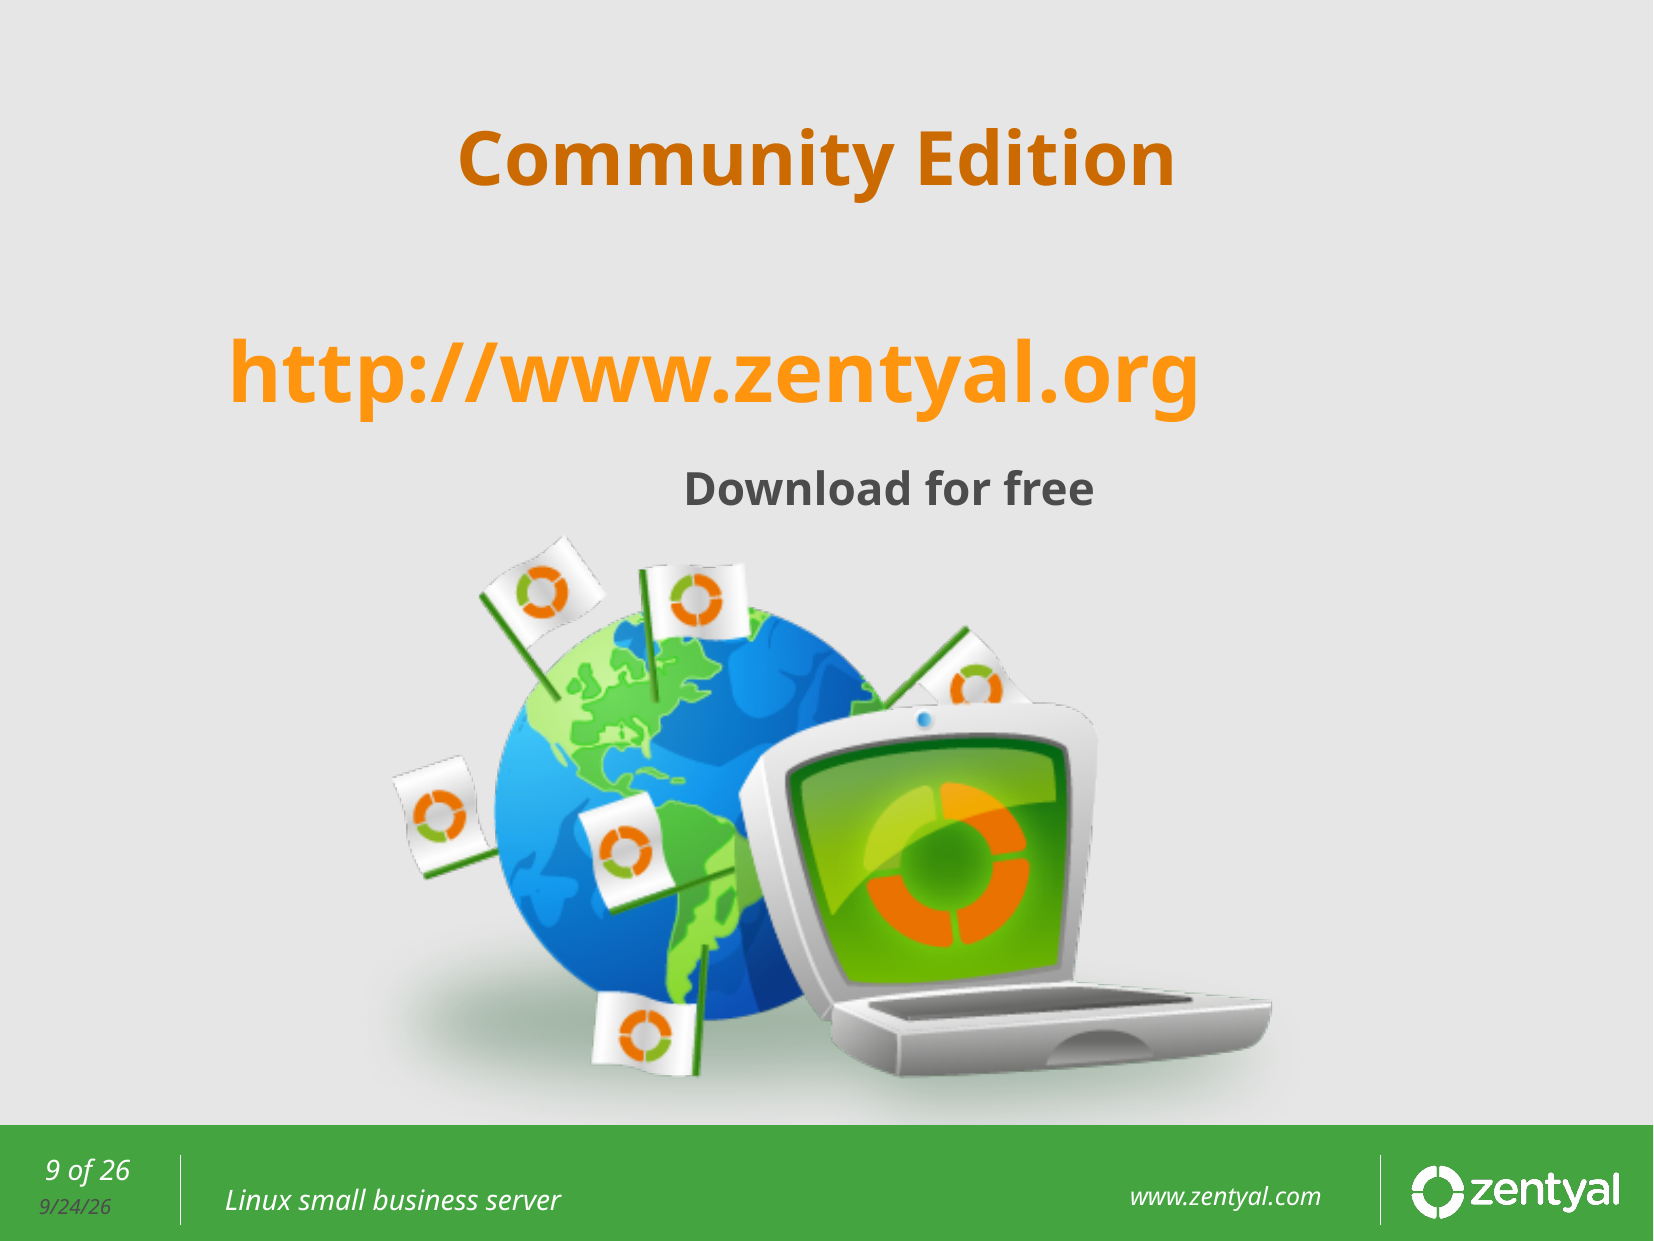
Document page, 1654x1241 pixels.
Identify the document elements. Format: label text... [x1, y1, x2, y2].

picture [308, 532, 1344, 1125]
list http://www.zentyal.org Download for free [156, 313, 1486, 1034]
picture [1394, 1151, 1636, 1232]
title Community Edition [112, 105, 1523, 208]
